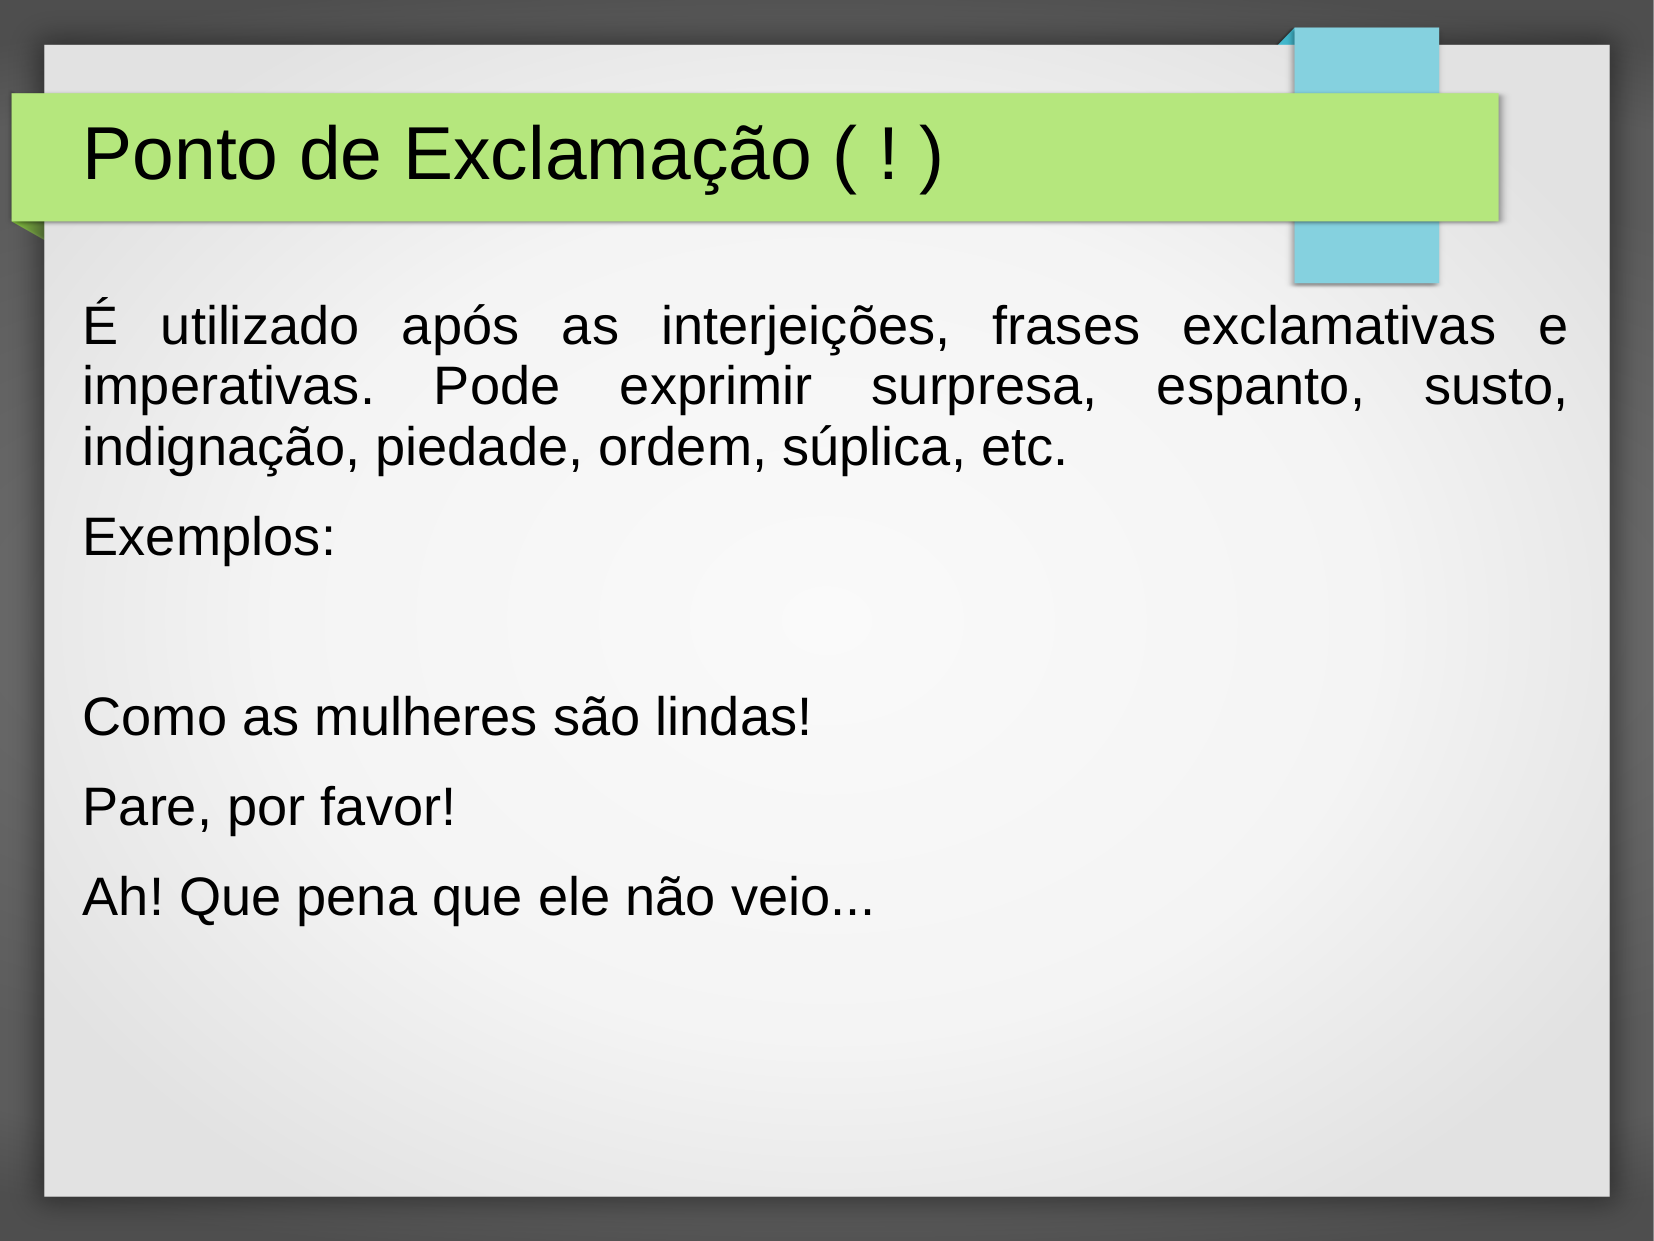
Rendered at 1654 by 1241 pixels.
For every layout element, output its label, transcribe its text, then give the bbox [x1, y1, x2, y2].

picture [0, 0, 1654, 1241]
list É utilizado após as interjeições, frases exclamativas e imperativas. Pode exprimir surpresa, espanto, susto, indignação, piedade, ordem, súplica, etc. Exemplos: Como as mulheres são lindas! Pare, por favor! Ah! Que pena que ele não veio... [82, 295, 1571, 1052]
title Ponto de Exclamação ( ! ) [82, 94, 1264, 213]
